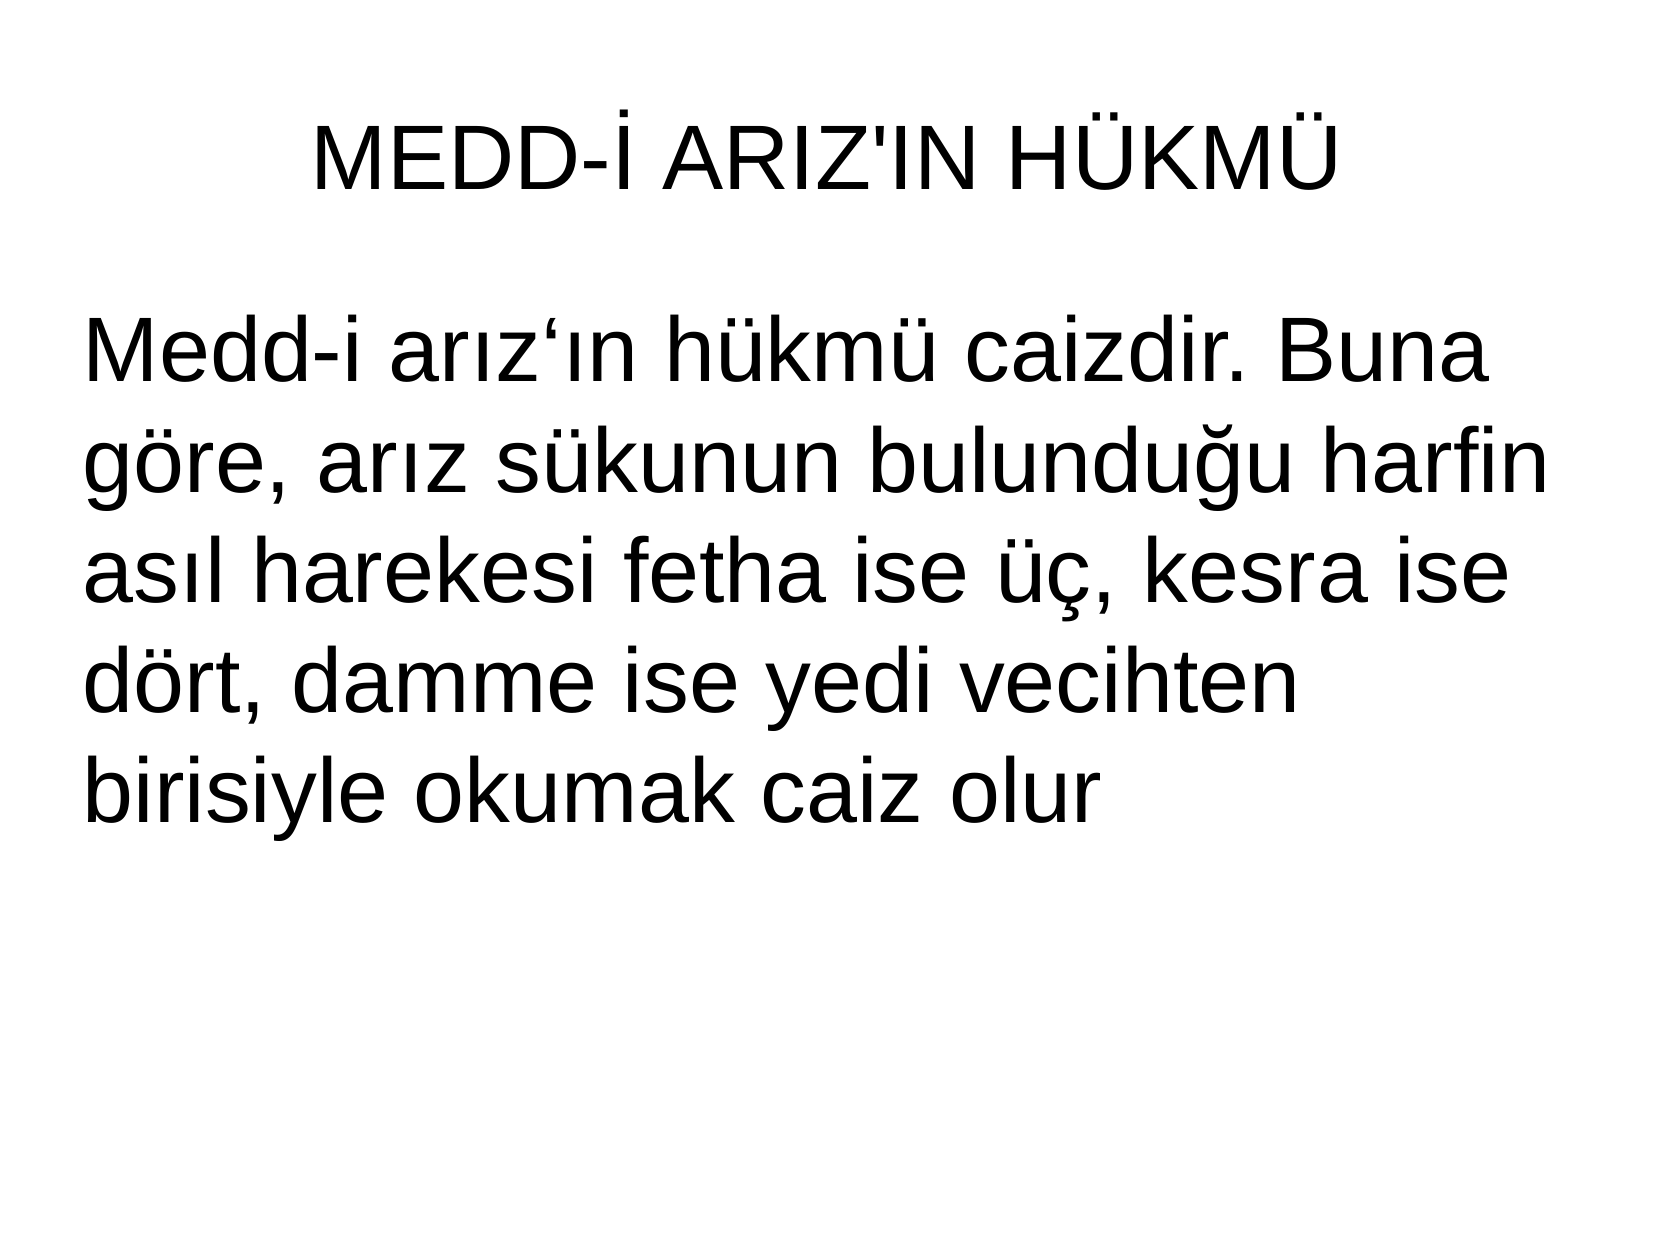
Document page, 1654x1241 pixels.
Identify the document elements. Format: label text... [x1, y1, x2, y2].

title MEDD-İ ARIZ'IN HÜKMÜ [82, 49, 1571, 257]
list Medd-i arız‘ın hükmü caizdir. Buna göre, arız sükunun bulunduğu harfin asıl harekesi fetha ise üç, kesra ise dört, damme ise yedi vecihten birisiyle okumak caiz olur [82, 290, 1571, 1109]
